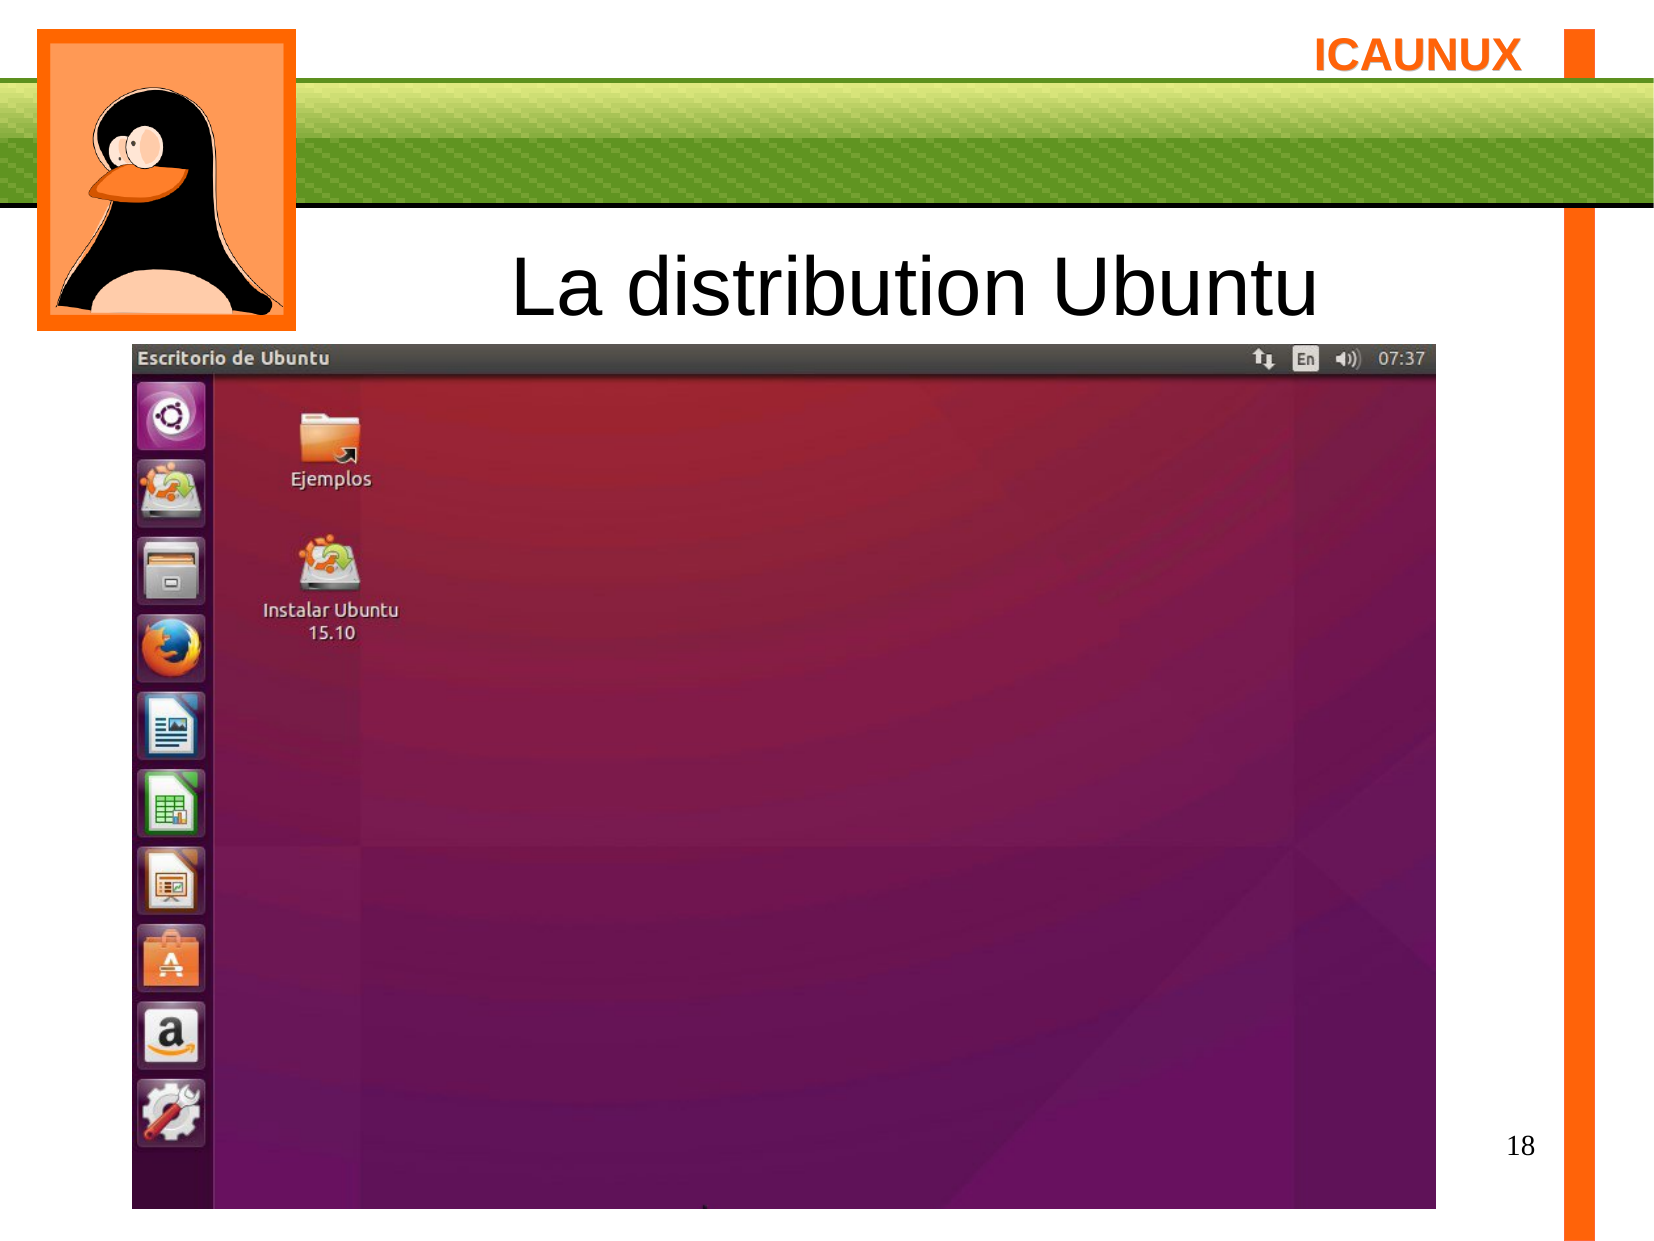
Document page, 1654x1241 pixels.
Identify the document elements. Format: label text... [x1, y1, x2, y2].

title La distribution Ubuntu [324, 198, 1506, 375]
picture [0, 29, 1654, 331]
picture [132, 344, 1436, 1209]
